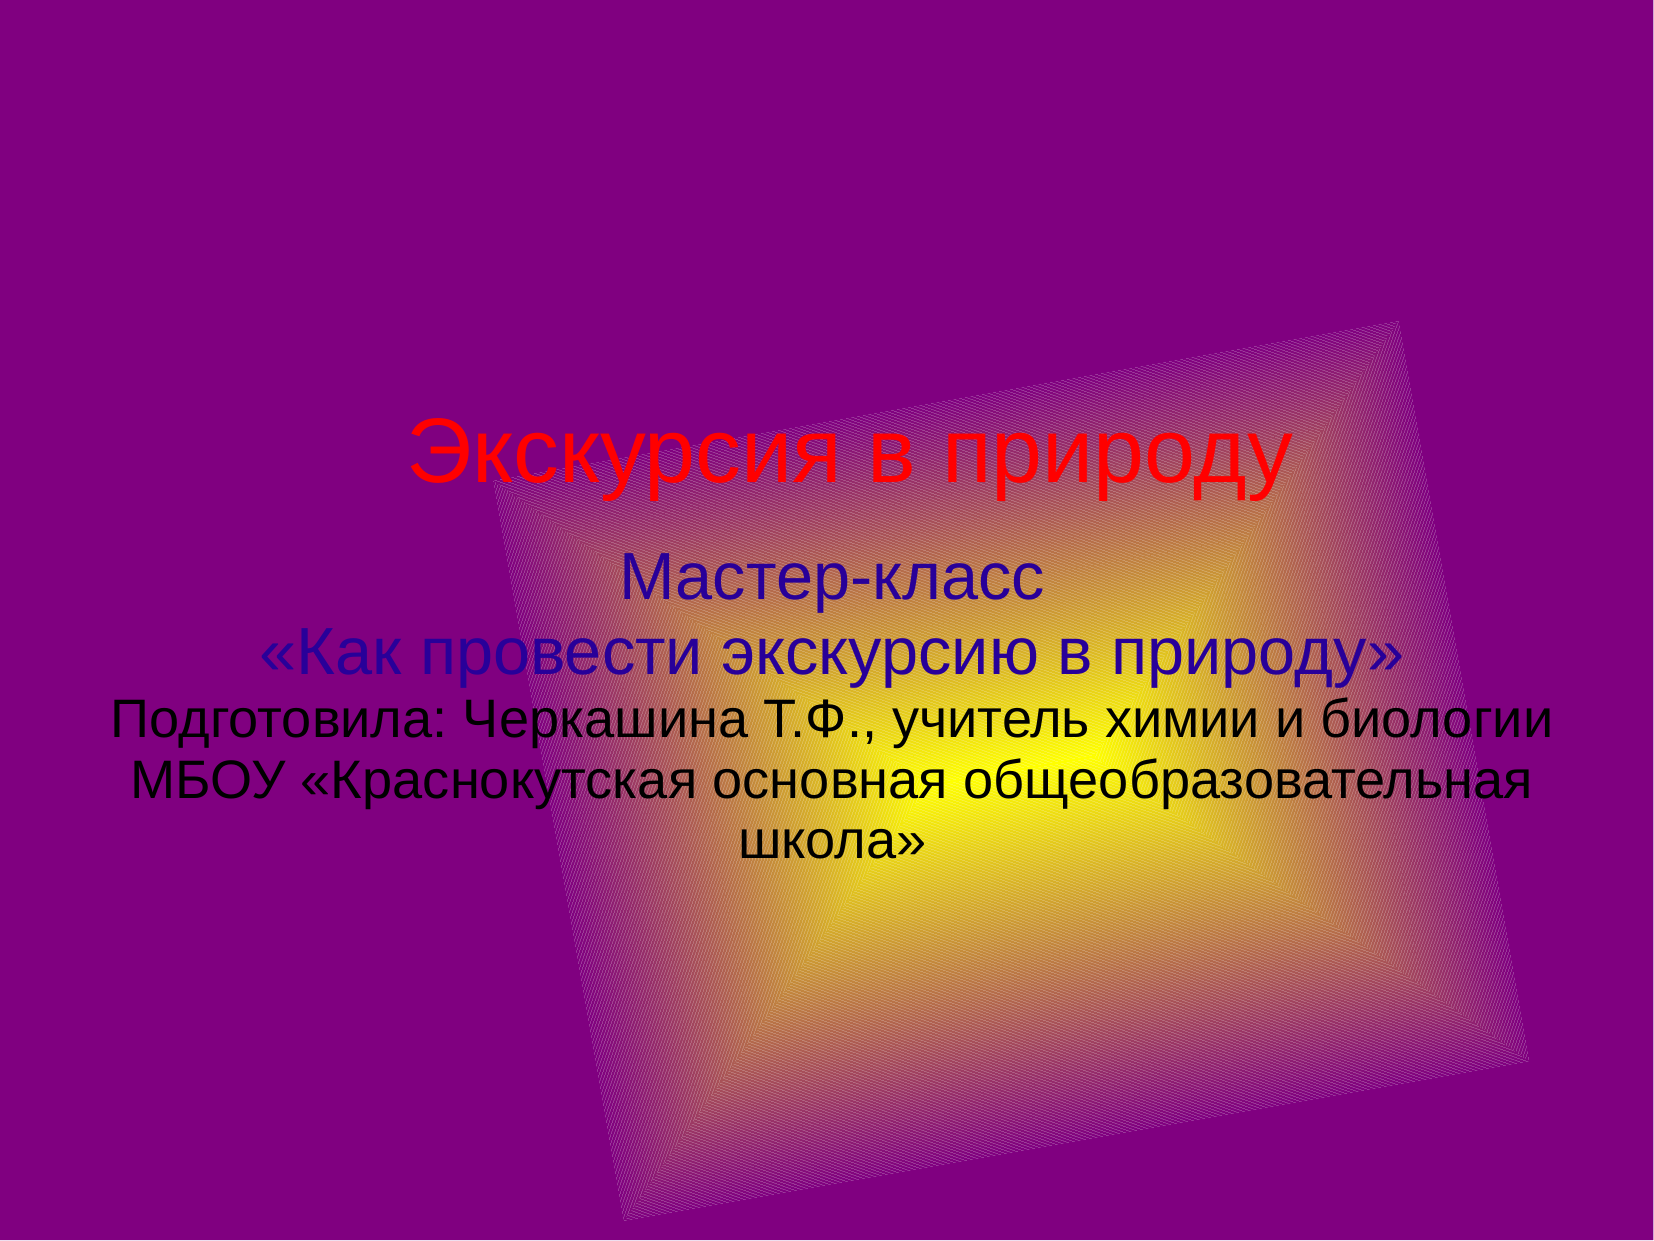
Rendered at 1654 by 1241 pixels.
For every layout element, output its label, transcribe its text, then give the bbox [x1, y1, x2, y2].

title Экскурсия в природу [106, 354, 1595, 547]
subtitle Мастер-класс «Как провести экскурсию в природу» Подготовила: Черкашина Т.Ф., учитель химии и биологии МБОУ «Краснокутская основная общеобразовательная школа» [88, 295, 1577, 1114]
